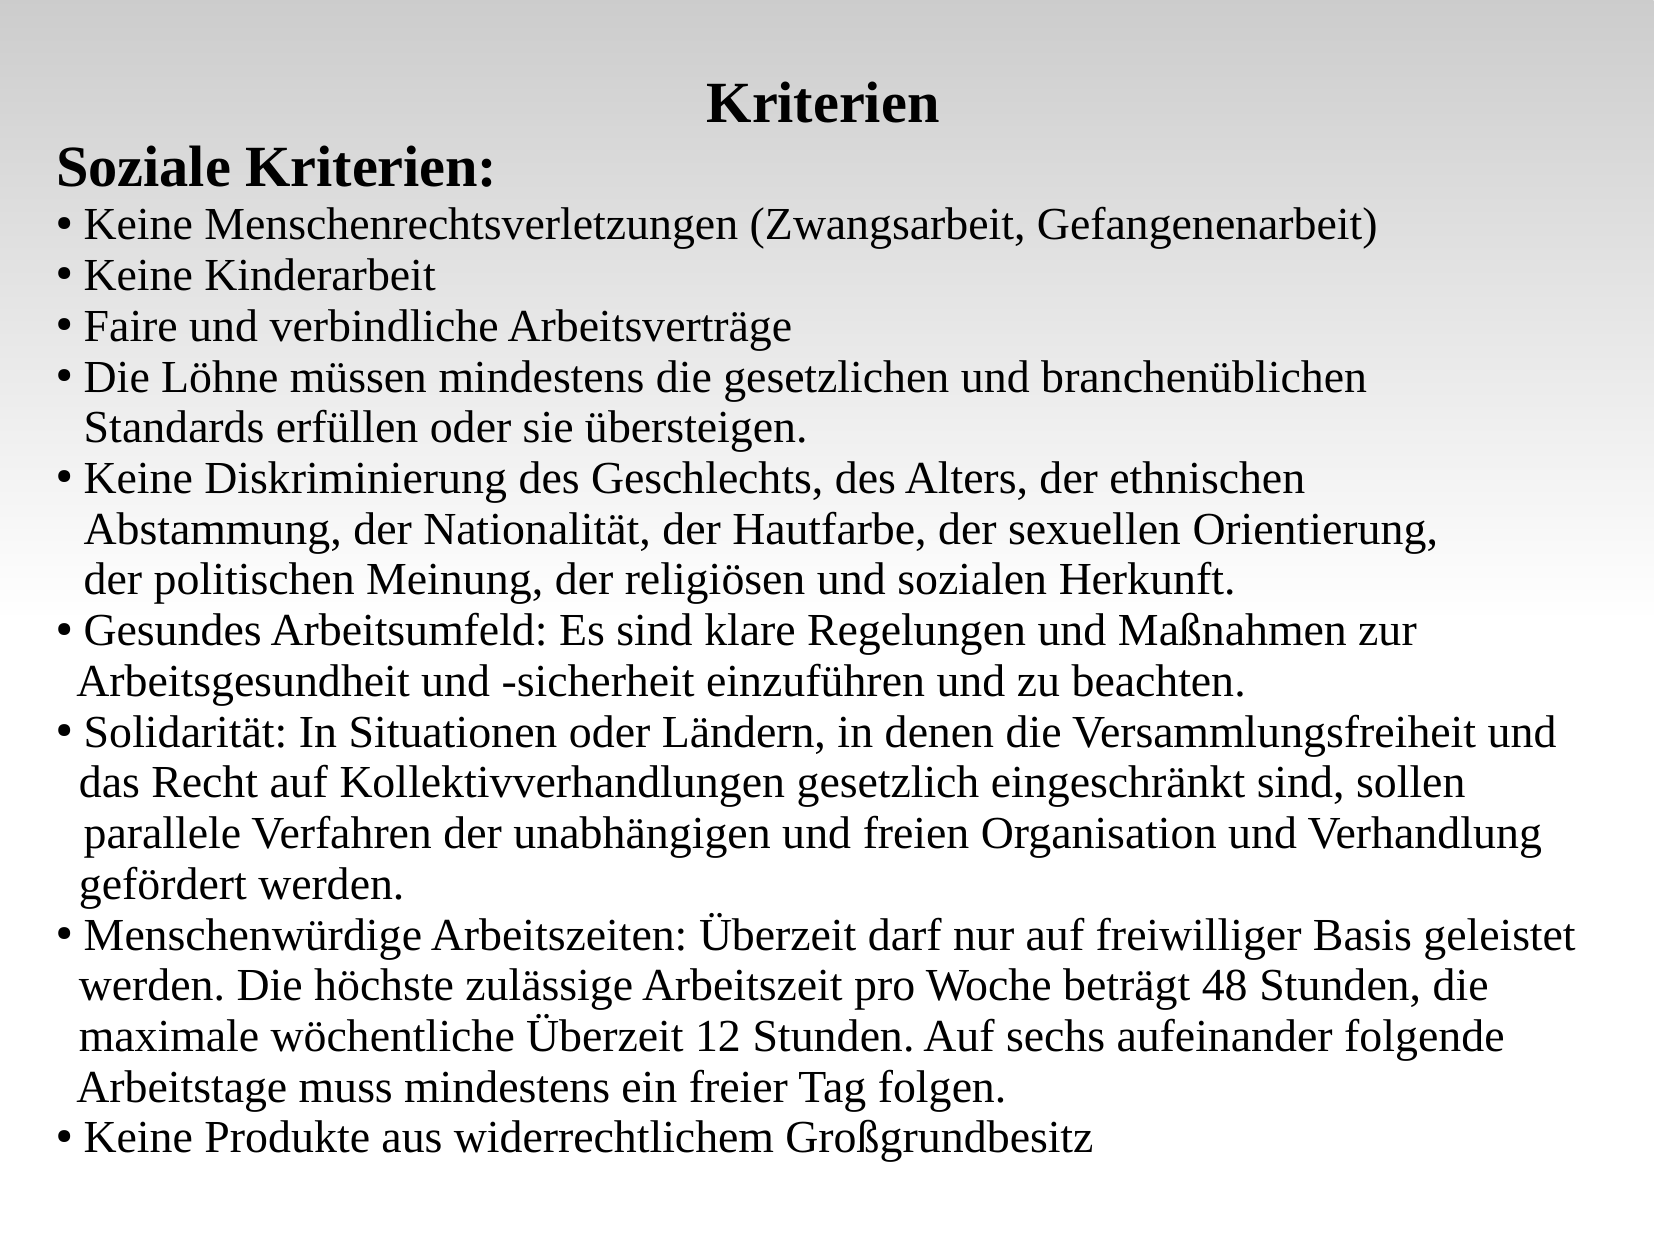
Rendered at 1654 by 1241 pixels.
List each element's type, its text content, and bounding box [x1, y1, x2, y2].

text_box Kriterien Soziale Kriterien: Keine Menschenrechtsverletzungen (Zwangsarbeit, Gefangenenarbeit) Keine Kinderarbeit Faire und verbindliche Arbeitsverträge Die Löhne müssen mindestens die gesetzlichen und branchenüblichen Standards erfüllen oder sie übersteigen. Keine Diskriminierung des Geschlechts, des Alters, der ethnischen Abstammung, der Nationalität, der Hautfarbe, der sexuellen Orientierung, der politischen Meinung, der religiösen und sozialen Herkunft. Gesundes Arbeitsumfeld: Es sind klare Regelungen und Maßnahmen zur Arbeitsgesundheit und -sicherheit einzuführen und zu beachten. Solidarität: In Situationen oder Ländern, in denen die Versammlungsfreiheit und das Recht auf Kollektivverhandlungen gesetzlich eingeschränkt sind, sollen parallele Verfahren der unabhängigen und freien Organisation und Verhandlung gefördert werden. Menschenwürdige Arbeitszeiten: Überzeit darf nur auf freiwilliger Basis geleistet werden. Die höchste zulässige Arbeitszeit pro Woche beträgt 48 Stunden, die maximale wöchentliche Überzeit 12 Stunden. Auf sechs aufeinander folgende Arbeitstage muss mindestens ein freier Tag folgen. Keine Produkte aus widerrechtlichem Großgrundbesitz [41, 62, 1607, 1171]
